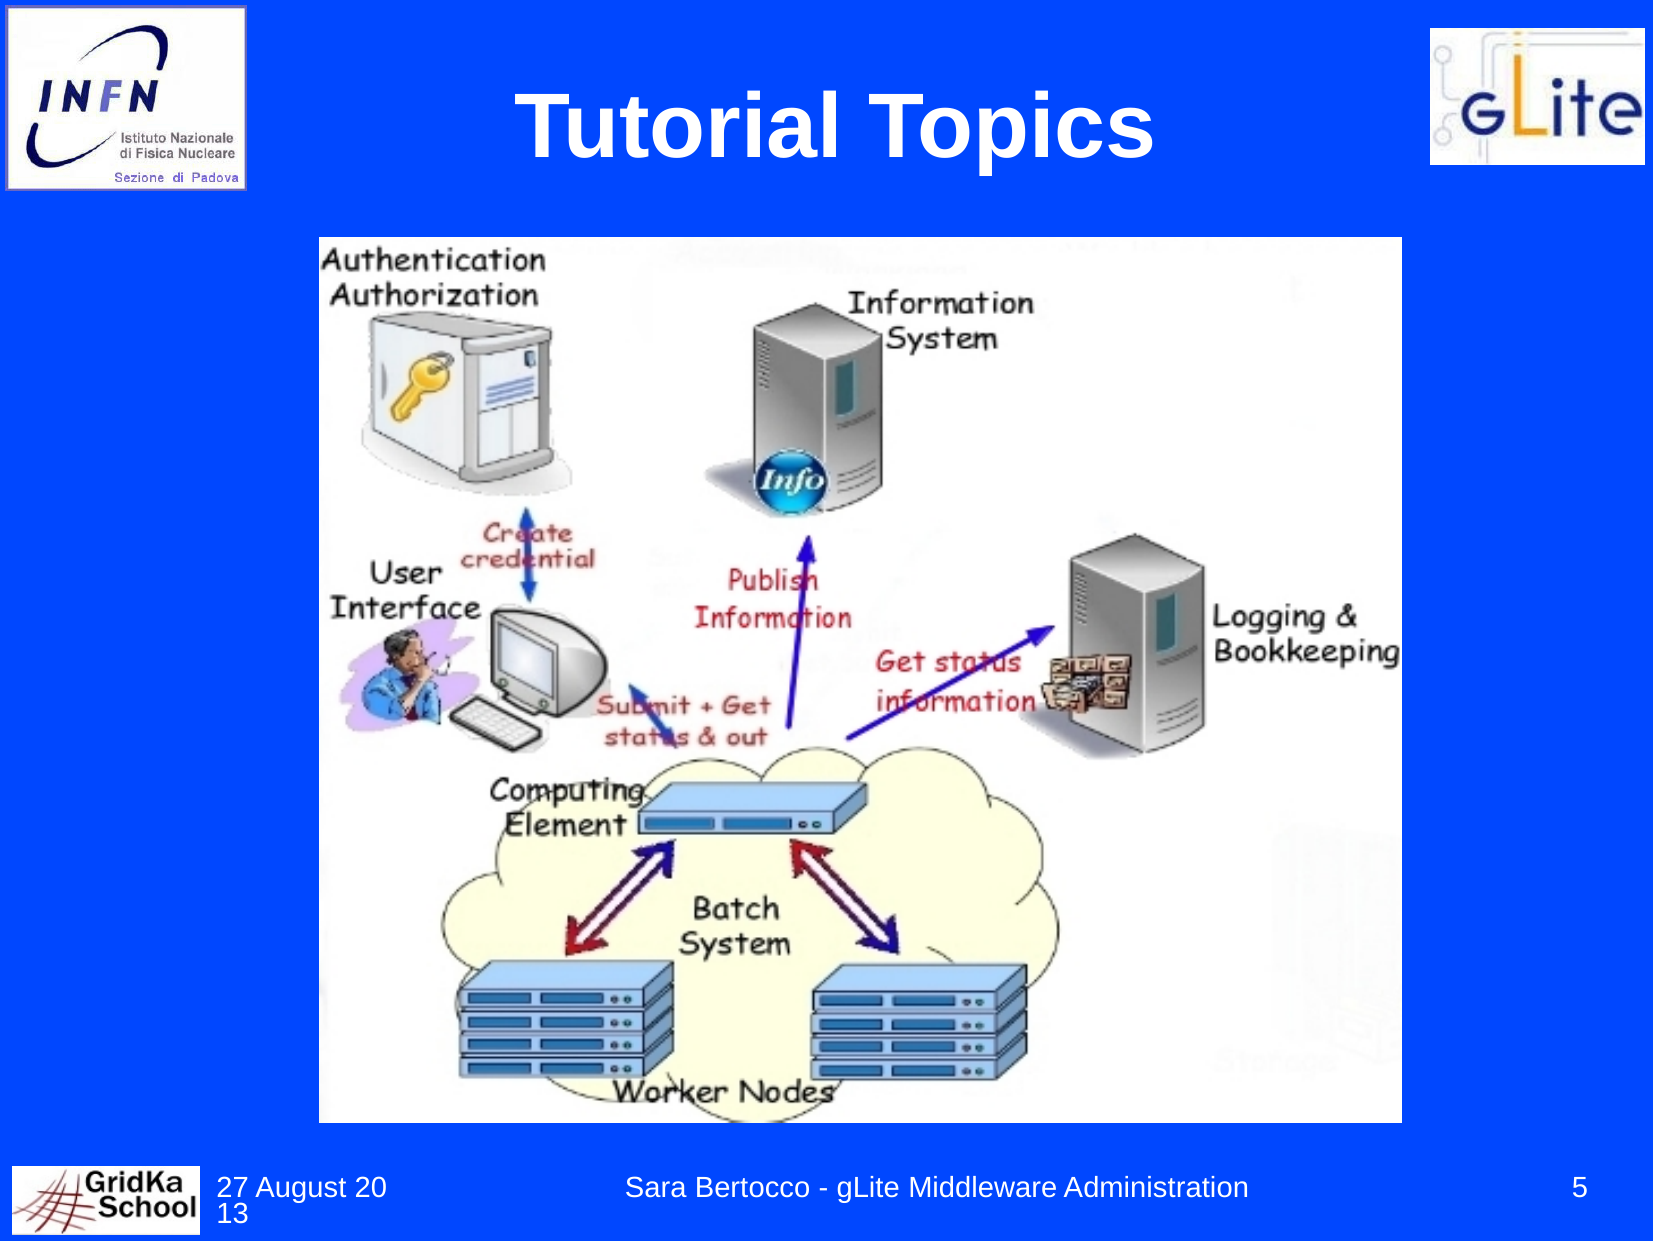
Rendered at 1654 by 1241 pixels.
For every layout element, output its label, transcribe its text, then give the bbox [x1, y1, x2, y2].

picture [5, 5, 247, 191]
picture [1430, 28, 1645, 165]
picture [319, 237, 1402, 1123]
title Tutorial Topics [38, 13, 1653, 238]
picture [12, 1166, 200, 1235]
